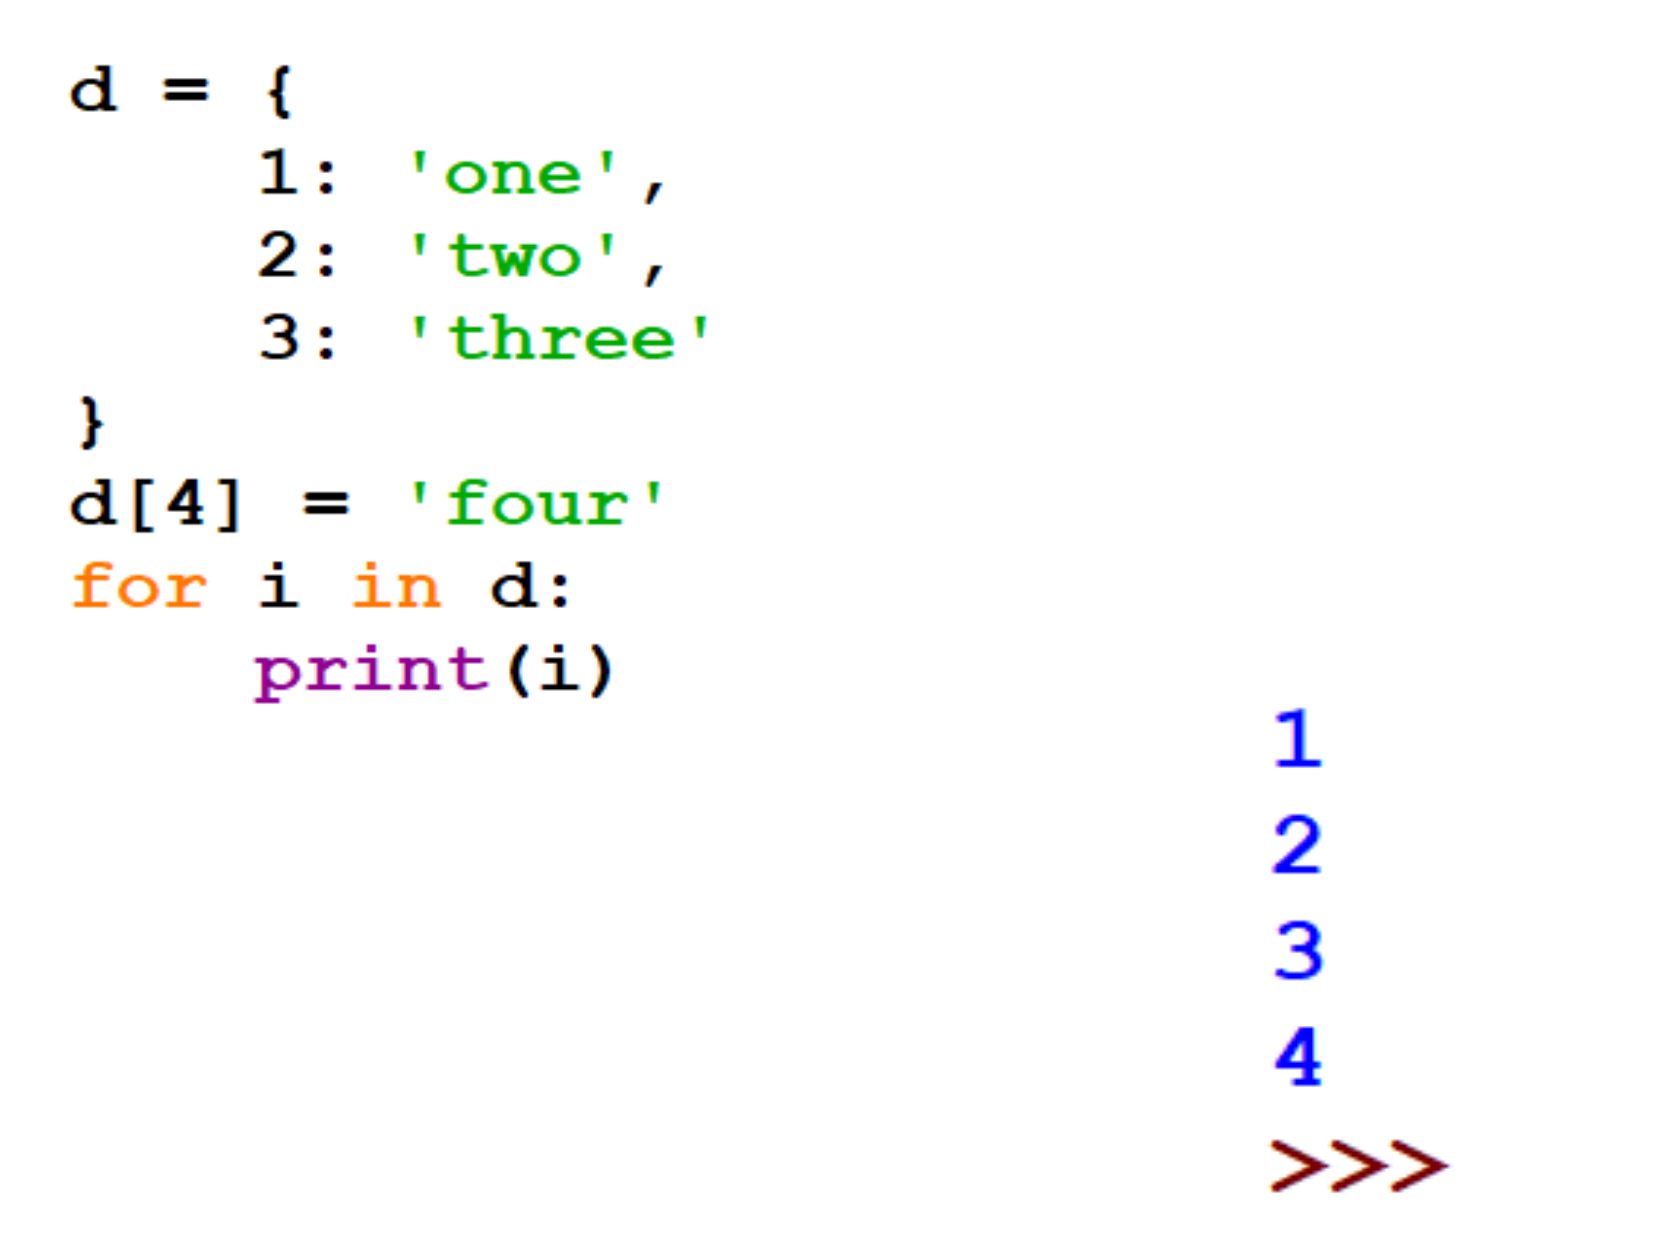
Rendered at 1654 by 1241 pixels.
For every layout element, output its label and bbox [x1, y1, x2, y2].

picture [58, 53, 745, 768]
picture [1251, 672, 1577, 1217]
